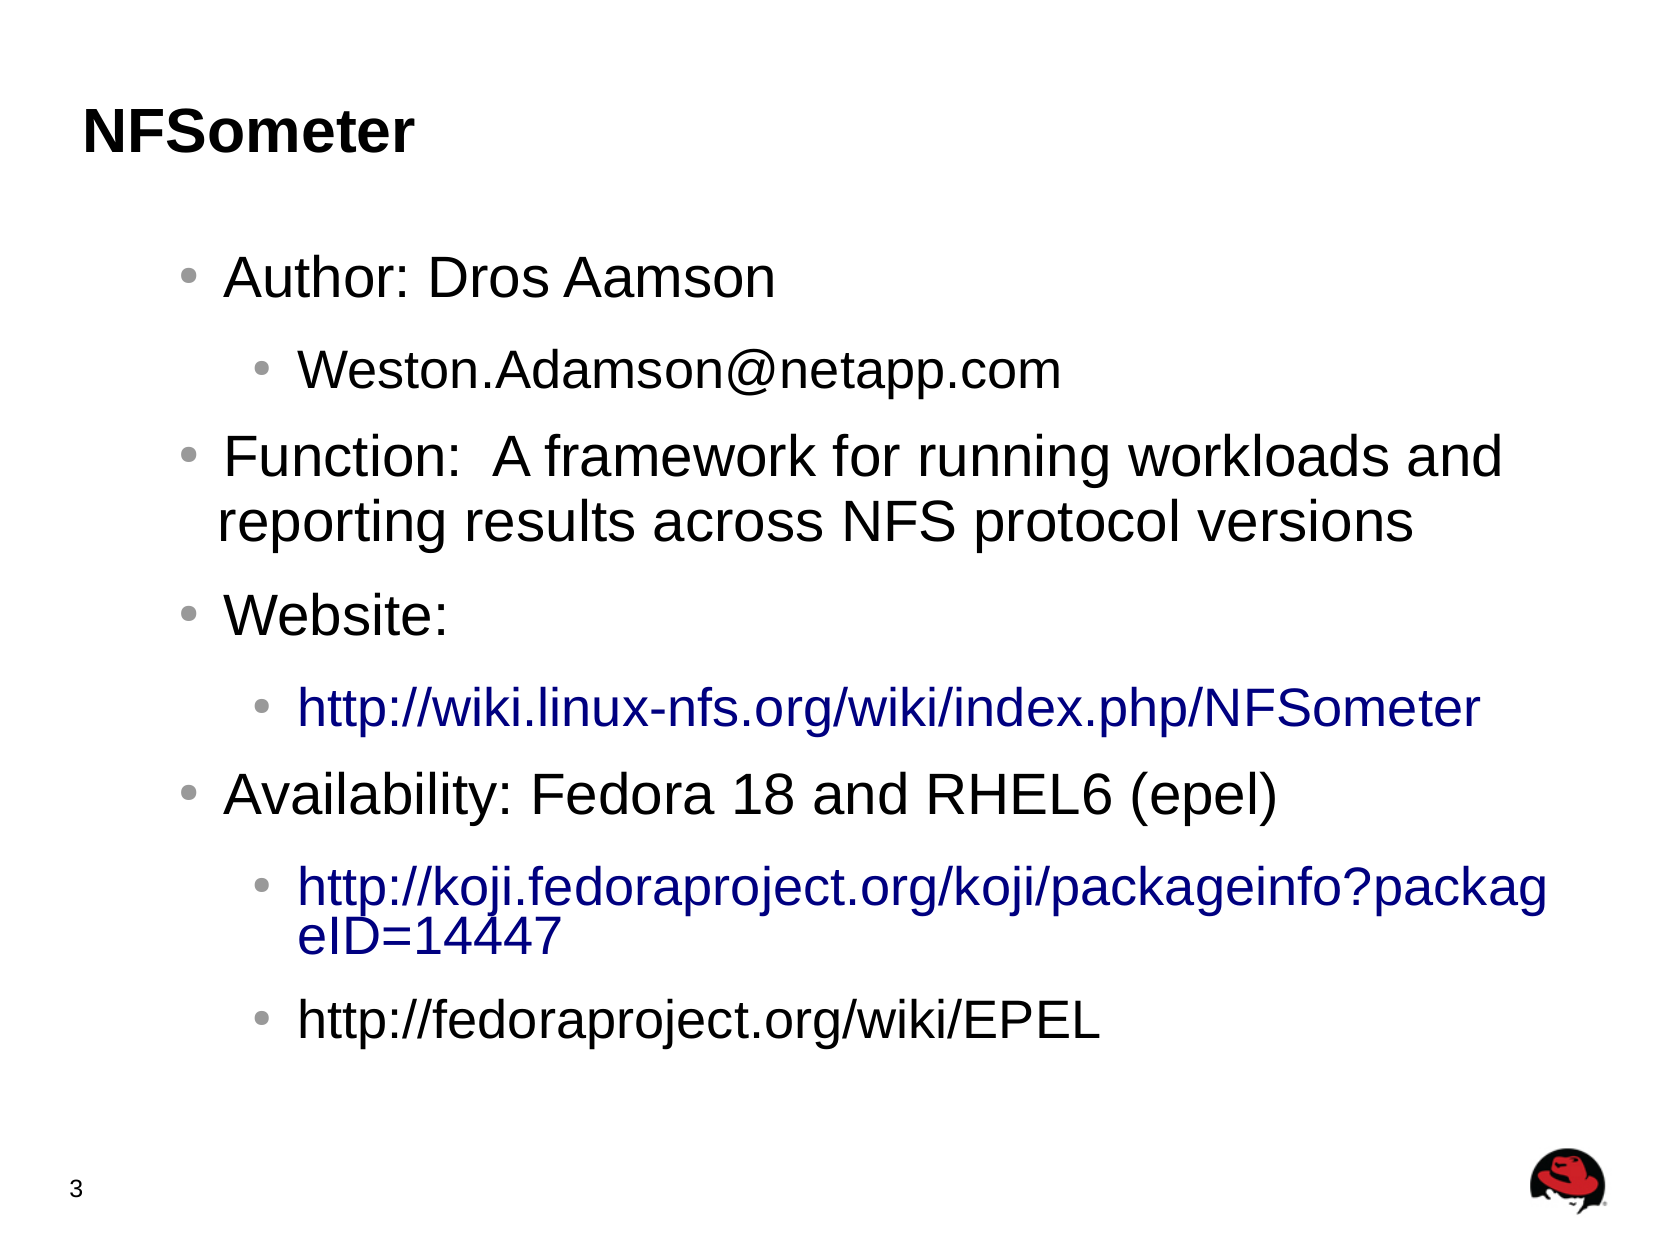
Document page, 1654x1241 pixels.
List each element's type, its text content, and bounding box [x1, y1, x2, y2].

picture [1529, 1146, 1613, 1224]
list Author: Dros Aamson Weston.Adamson@netapp.com Function: A framework for running workloads and reporting results across NFS protocol versions Website: http://wiki.linux-nfs.org/wiki/index.php/NFSometer Availability: Fedora 18 and RHEL6 (epel) http://koji.fedoraproject.org/koji/packageinfo?packageID=14447 http://fedoraproject.org/wiki/EPEL [86, 244, 1576, 1039]
title NFSometer [82, 37, 1571, 226]
